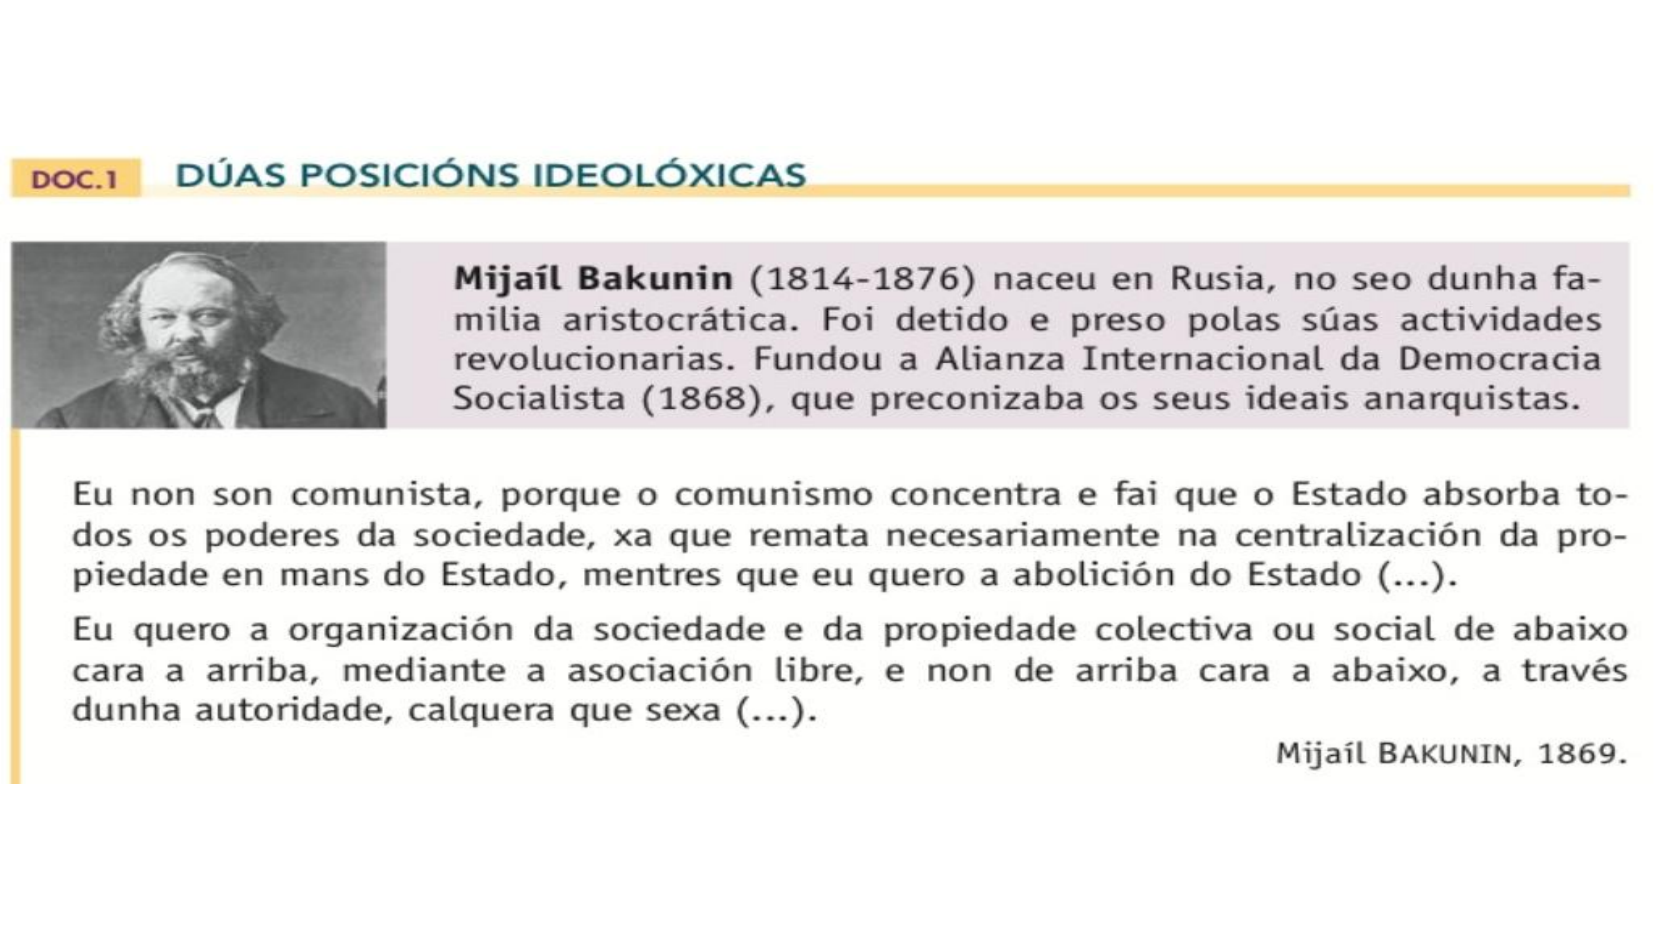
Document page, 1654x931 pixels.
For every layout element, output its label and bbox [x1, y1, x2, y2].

picture [0, 146, 1654, 784]
